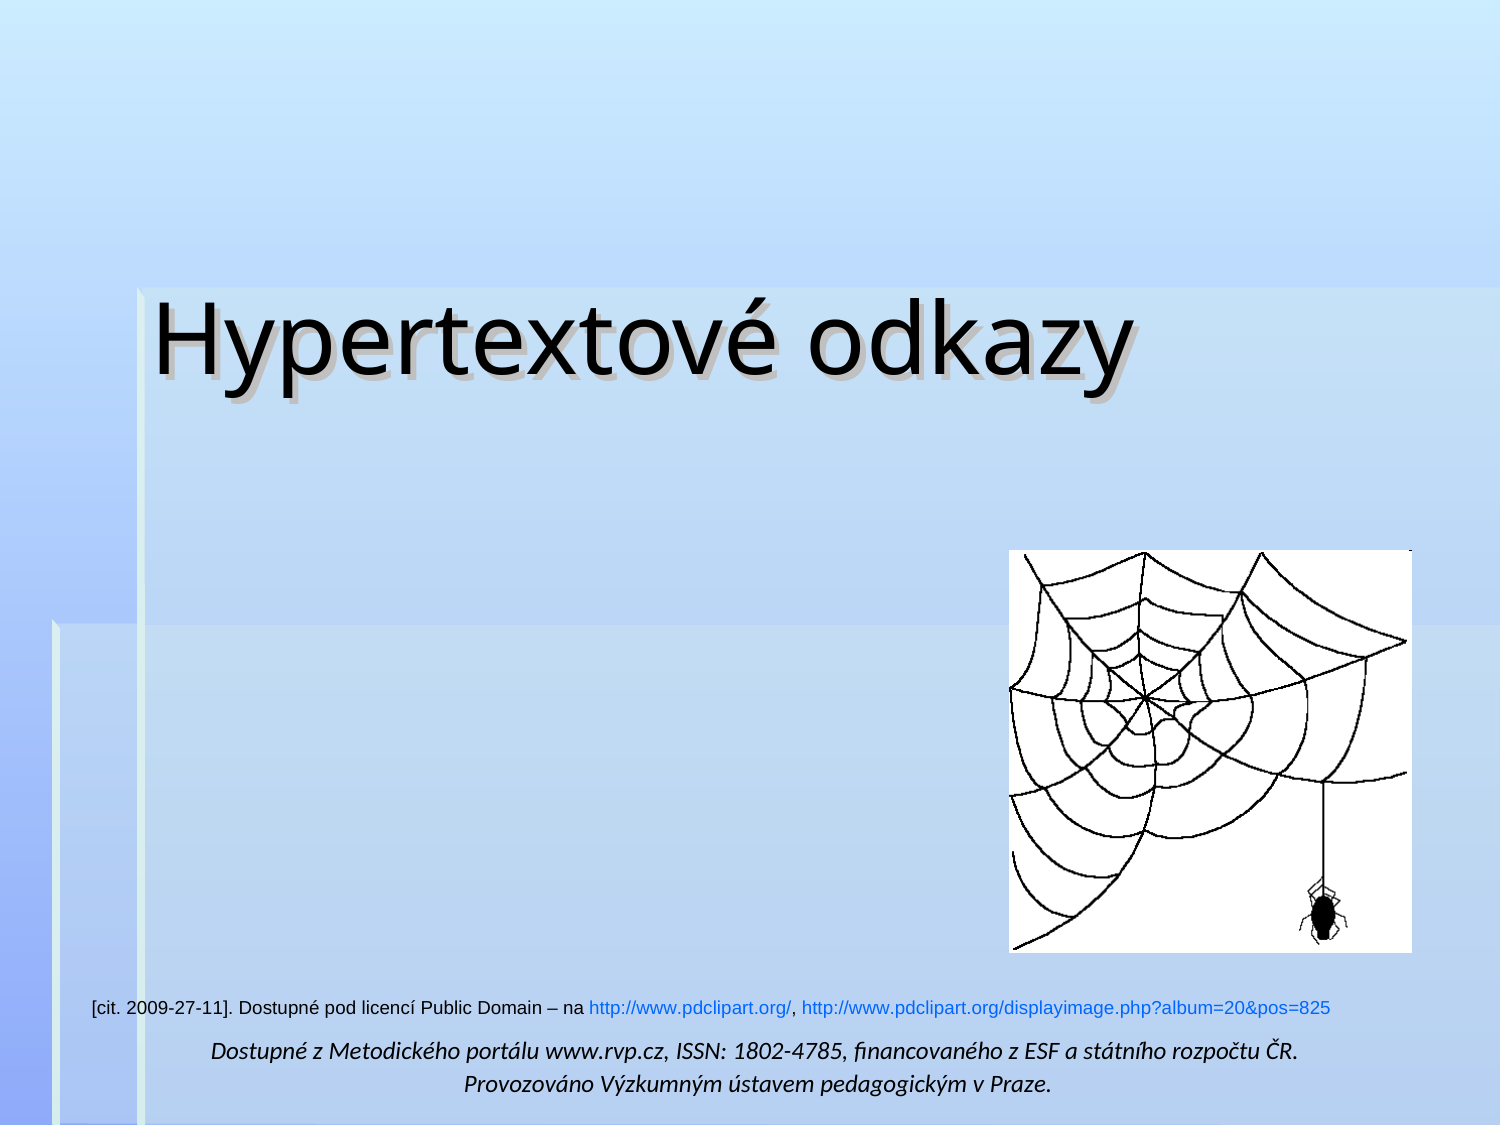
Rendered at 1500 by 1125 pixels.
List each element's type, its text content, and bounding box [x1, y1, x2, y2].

title Hypertextové odkazy [135, 267, 1411, 509]
text_box Dostupné z Metodického portálu www.rvp.cz, ISSN: 1802-4785, financovaného z ESF a státního rozpočtu ČR. Provozováno Výzkumným ústavem pedagogickým v Praze. [64, 1023, 1453, 1095]
text_box [cit. 2009-27-11]. Dostupné pod licencí Public Domain – na http://www.pdclipart.org/, http://www.pdclipart.org/displayimage.php?album=20&pos=825 [76, 987, 1432, 1023]
picture [1009, 550, 1412, 953]
